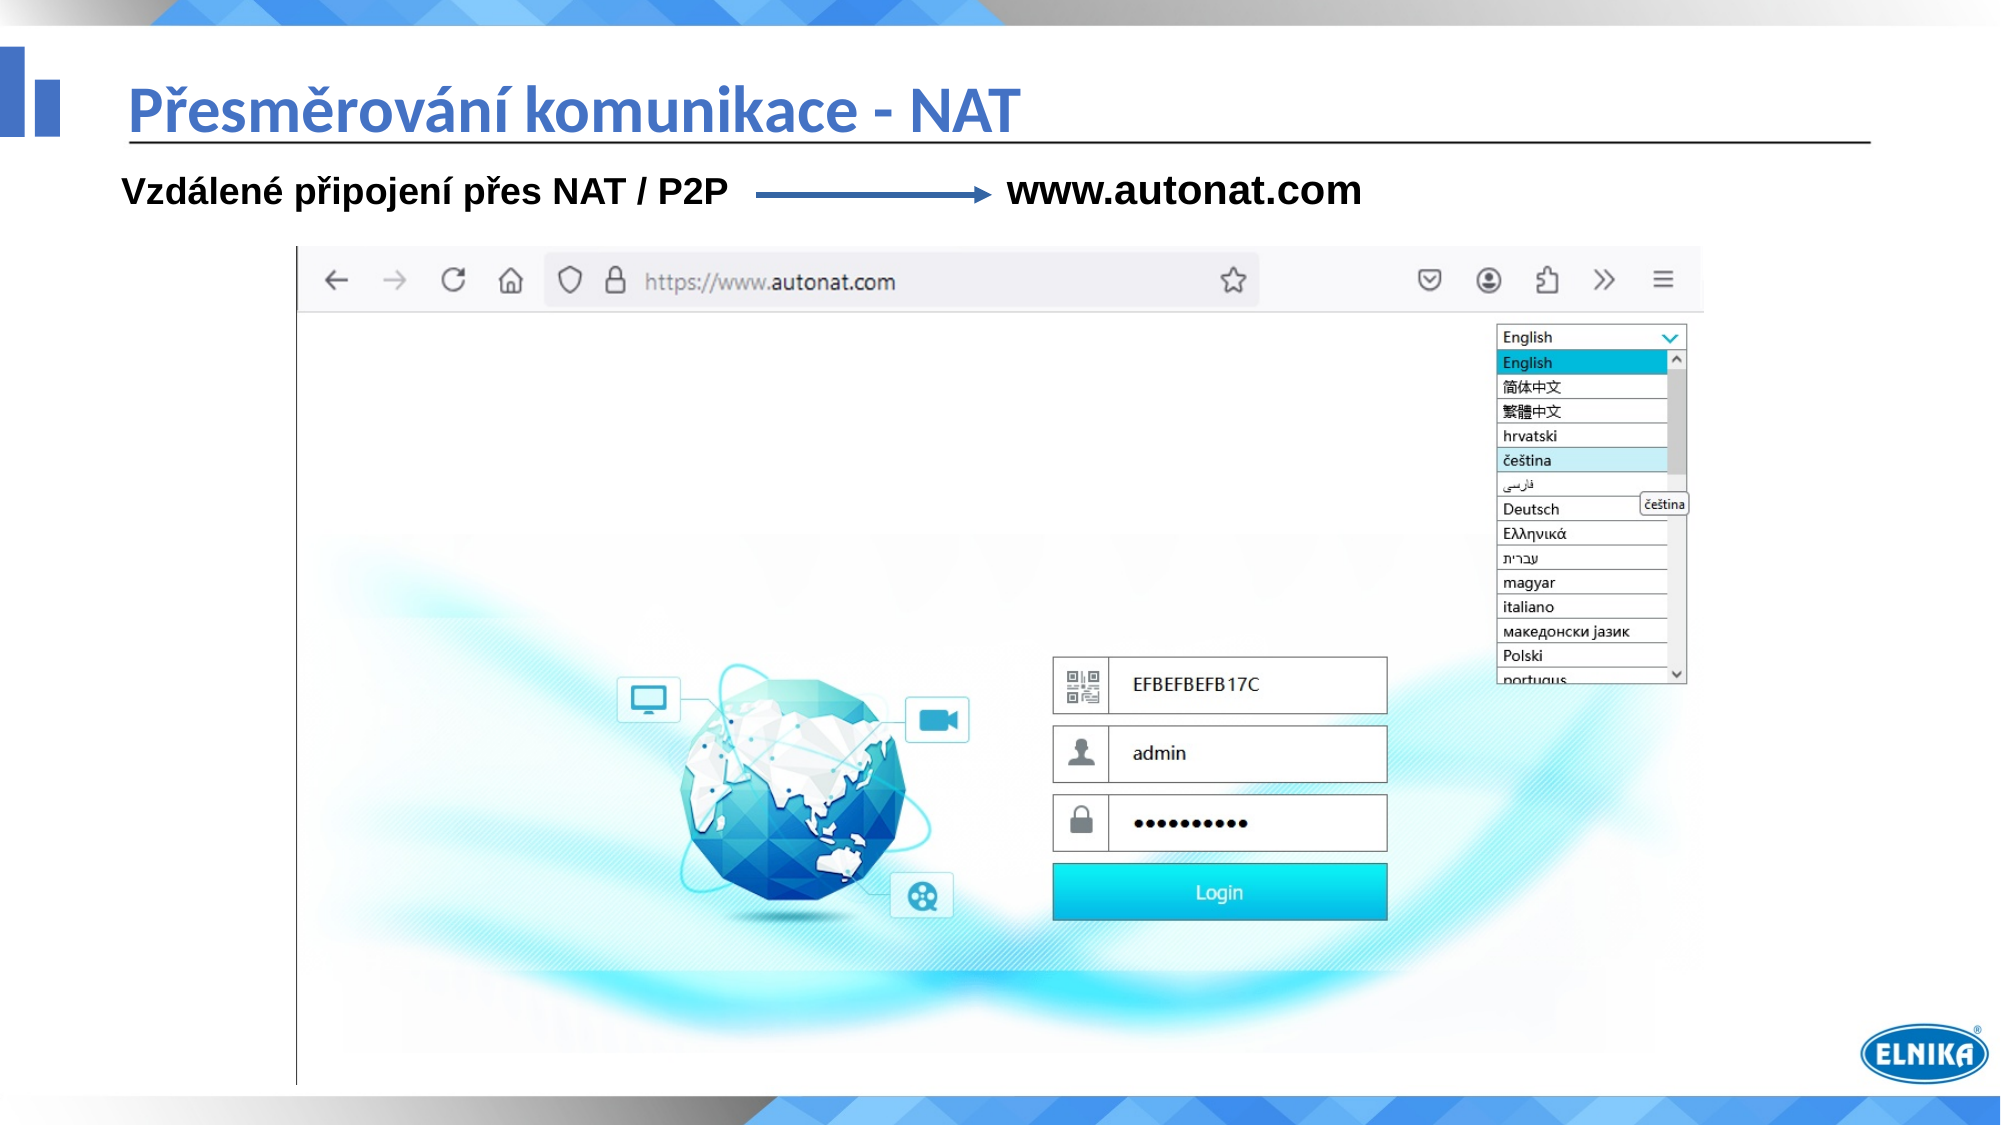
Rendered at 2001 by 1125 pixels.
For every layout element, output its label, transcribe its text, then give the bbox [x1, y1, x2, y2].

text_box Vzdálené připojení přes NAT / P2P www.autonat.com [106, 159, 1713, 259]
picture [0, 0, 2001, 1125]
text_box Přesměrování komunikace - NAT [78, 58, 1211, 154]
